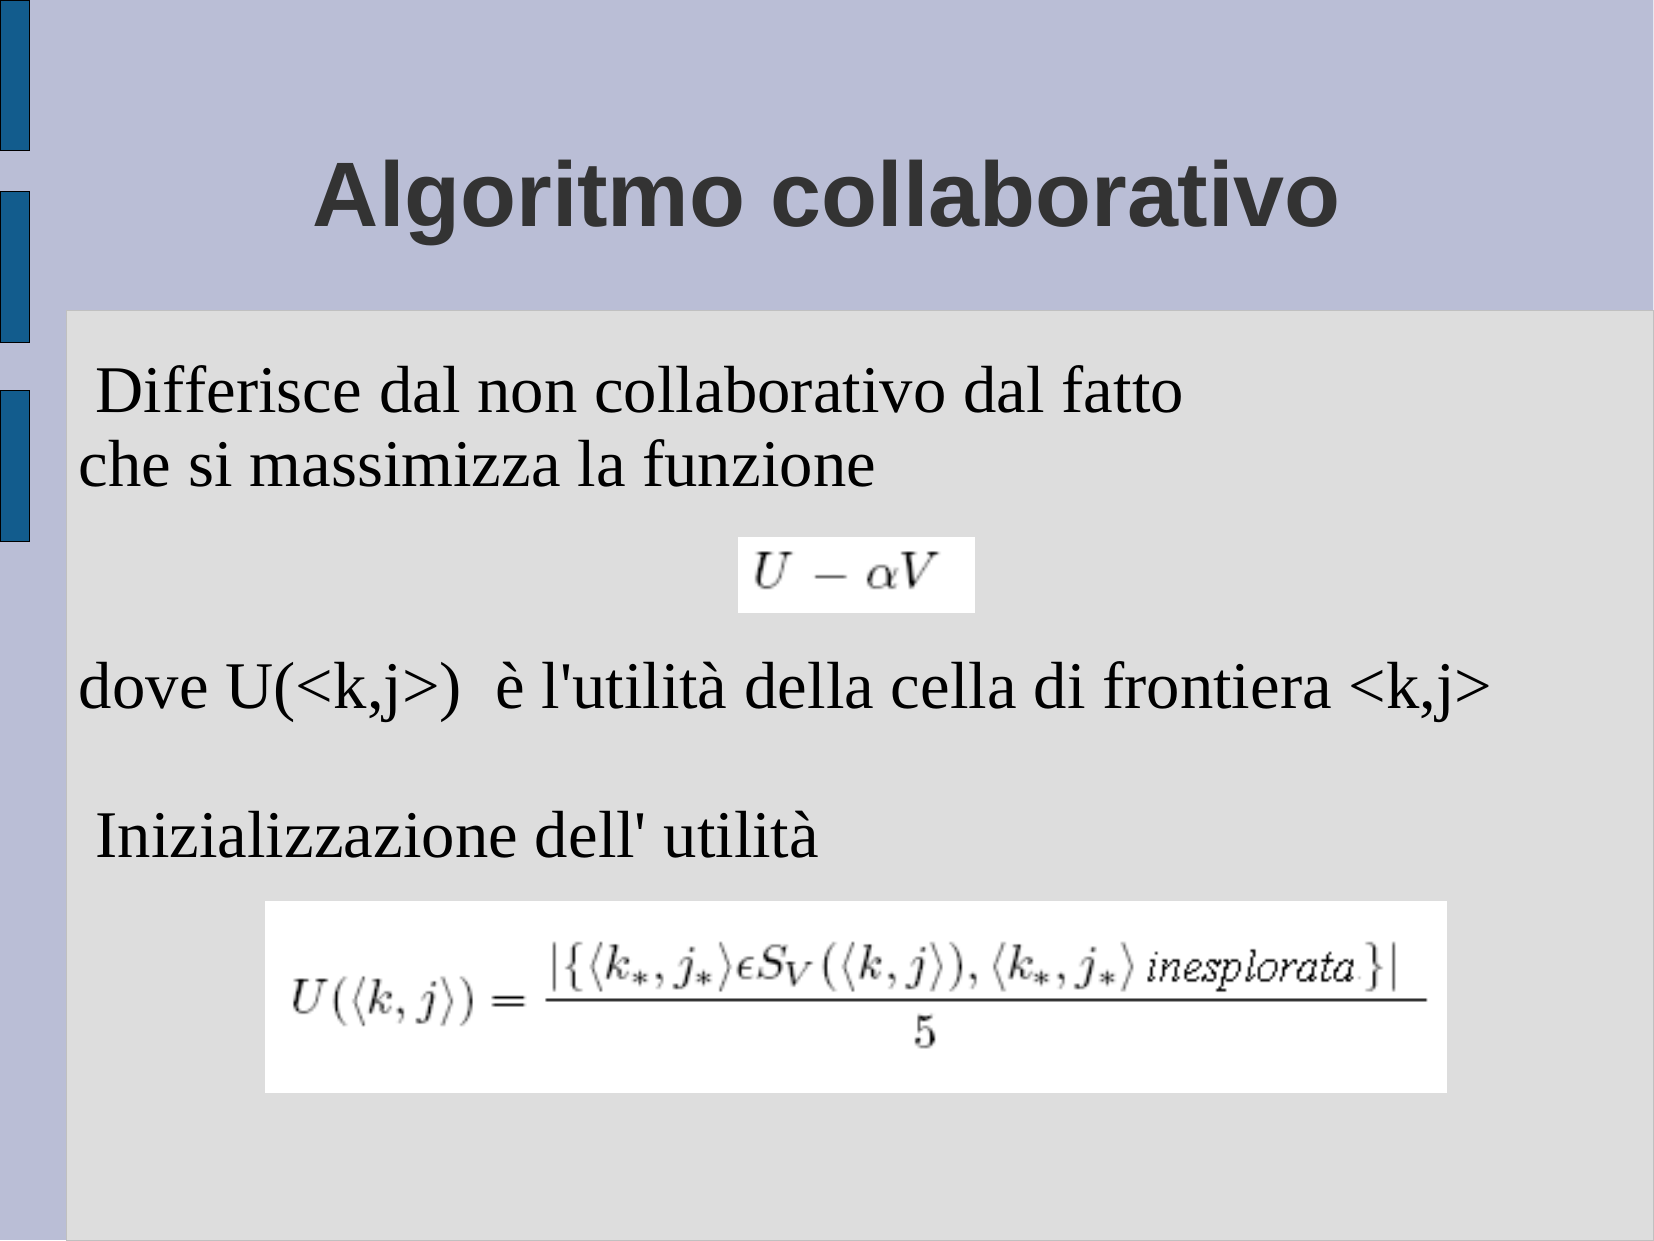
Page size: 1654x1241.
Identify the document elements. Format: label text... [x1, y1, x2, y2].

picture [265, 901, 1447, 1093]
picture [738, 537, 975, 613]
subtitle Differisce dal non collaborativo dal fatto che si massimizza la funzione dove U(<k,j>) è l'utilità della cella di frontiera <k,j> Inizializzazione dell' utilità [78, 262, 1597, 1185]
title Algoritmo collaborativo [121, 91, 1534, 262]
